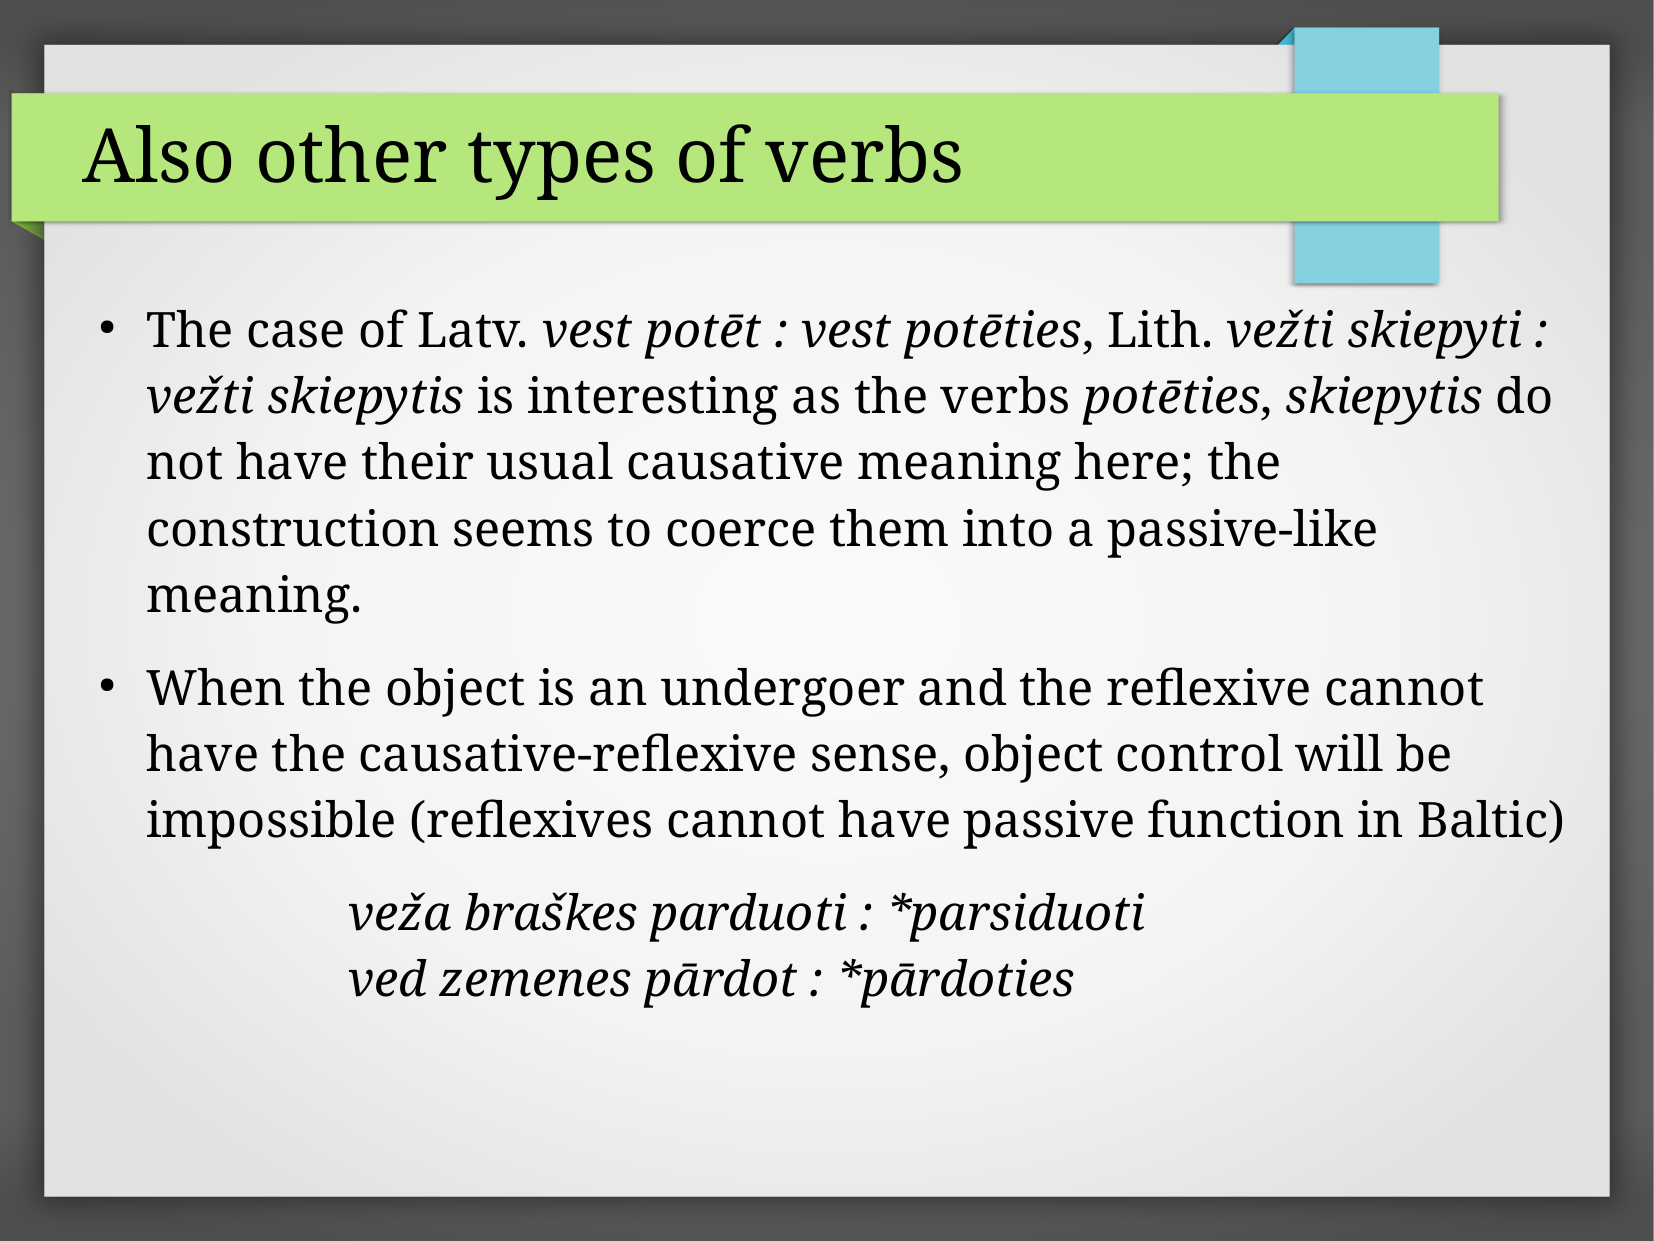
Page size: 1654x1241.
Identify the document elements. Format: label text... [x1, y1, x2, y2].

title Also other types of verbs [82, 94, 1264, 213]
picture [0, 0, 1654, 1241]
list The case of Latv. vest potēt : vest potēties, Lith. vežti skiepyti : vežti skiepytis is interesting as the verbs potēties, skiepytis do not have their usual causative meaning here; the construction seems to coerce them into a passive-like meaning. When the object is an undergoer and the reflexive cannot have the causative-reflexive sense, object control will be impossible (reflexives cannot have passive function in Baltic) veža braškes parduoti : *parsiduoti ved zemenes pārdot : *pārdoties [82, 295, 1571, 1015]
